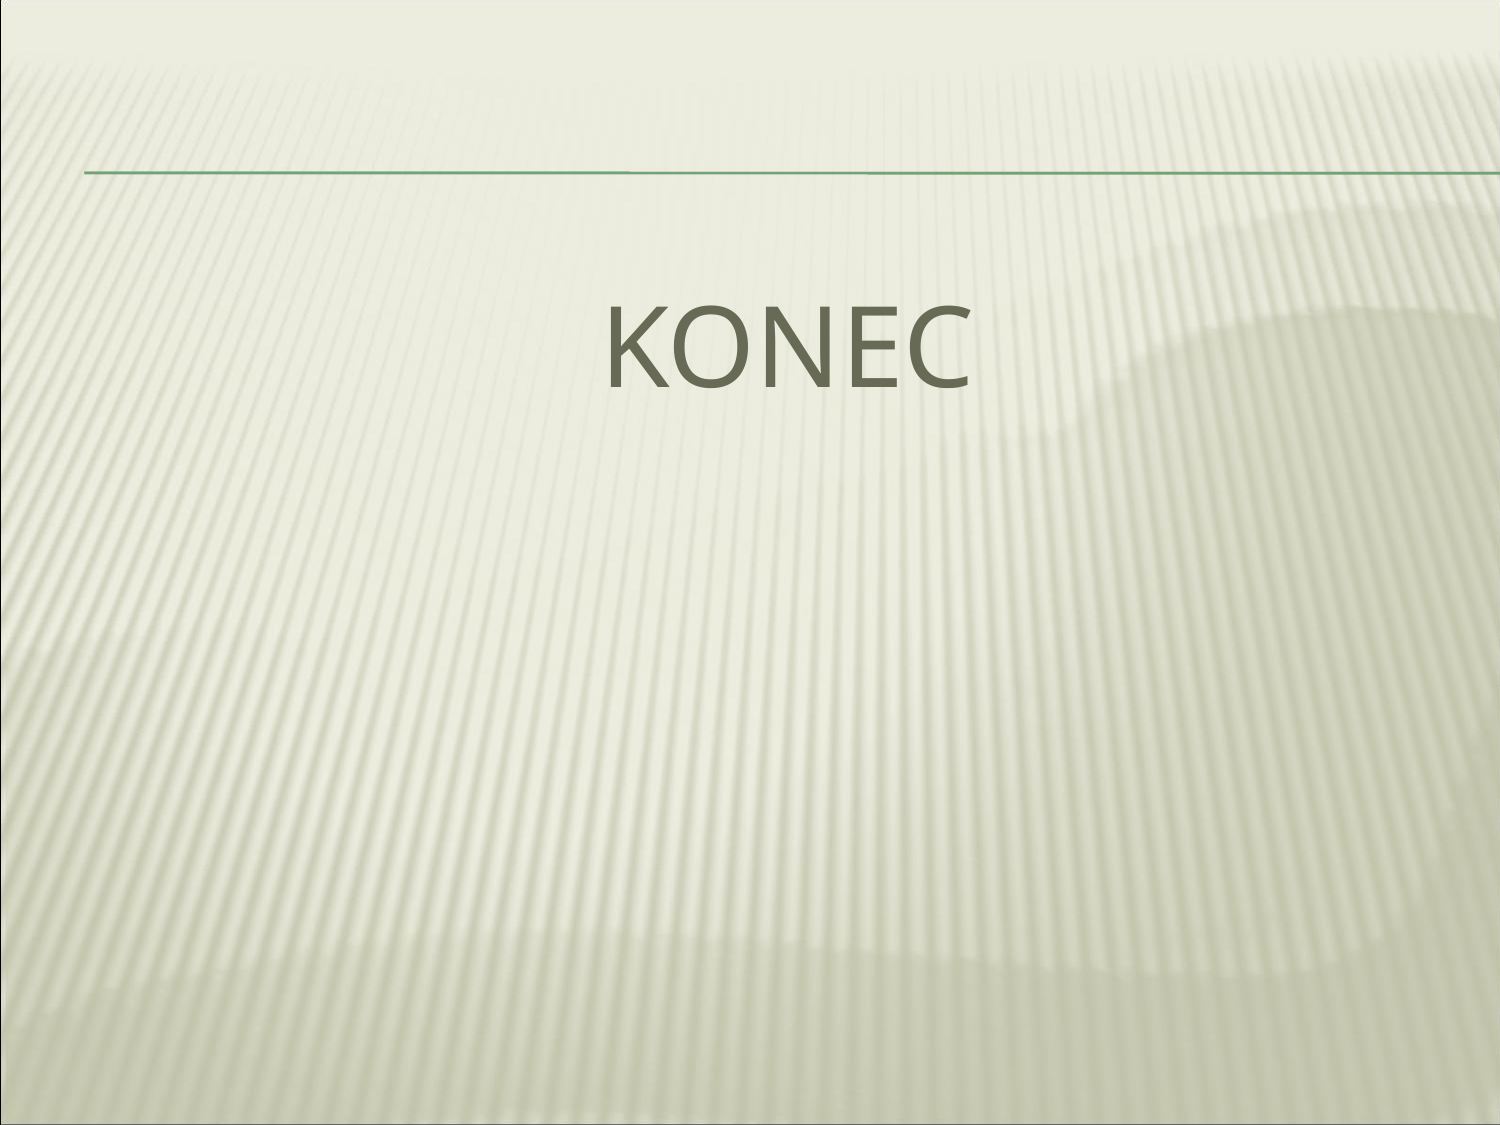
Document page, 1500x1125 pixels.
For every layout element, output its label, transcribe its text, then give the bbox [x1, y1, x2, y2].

picture [0, 0, 1500, 1125]
list KONEC [75, 267, 1500, 1010]
